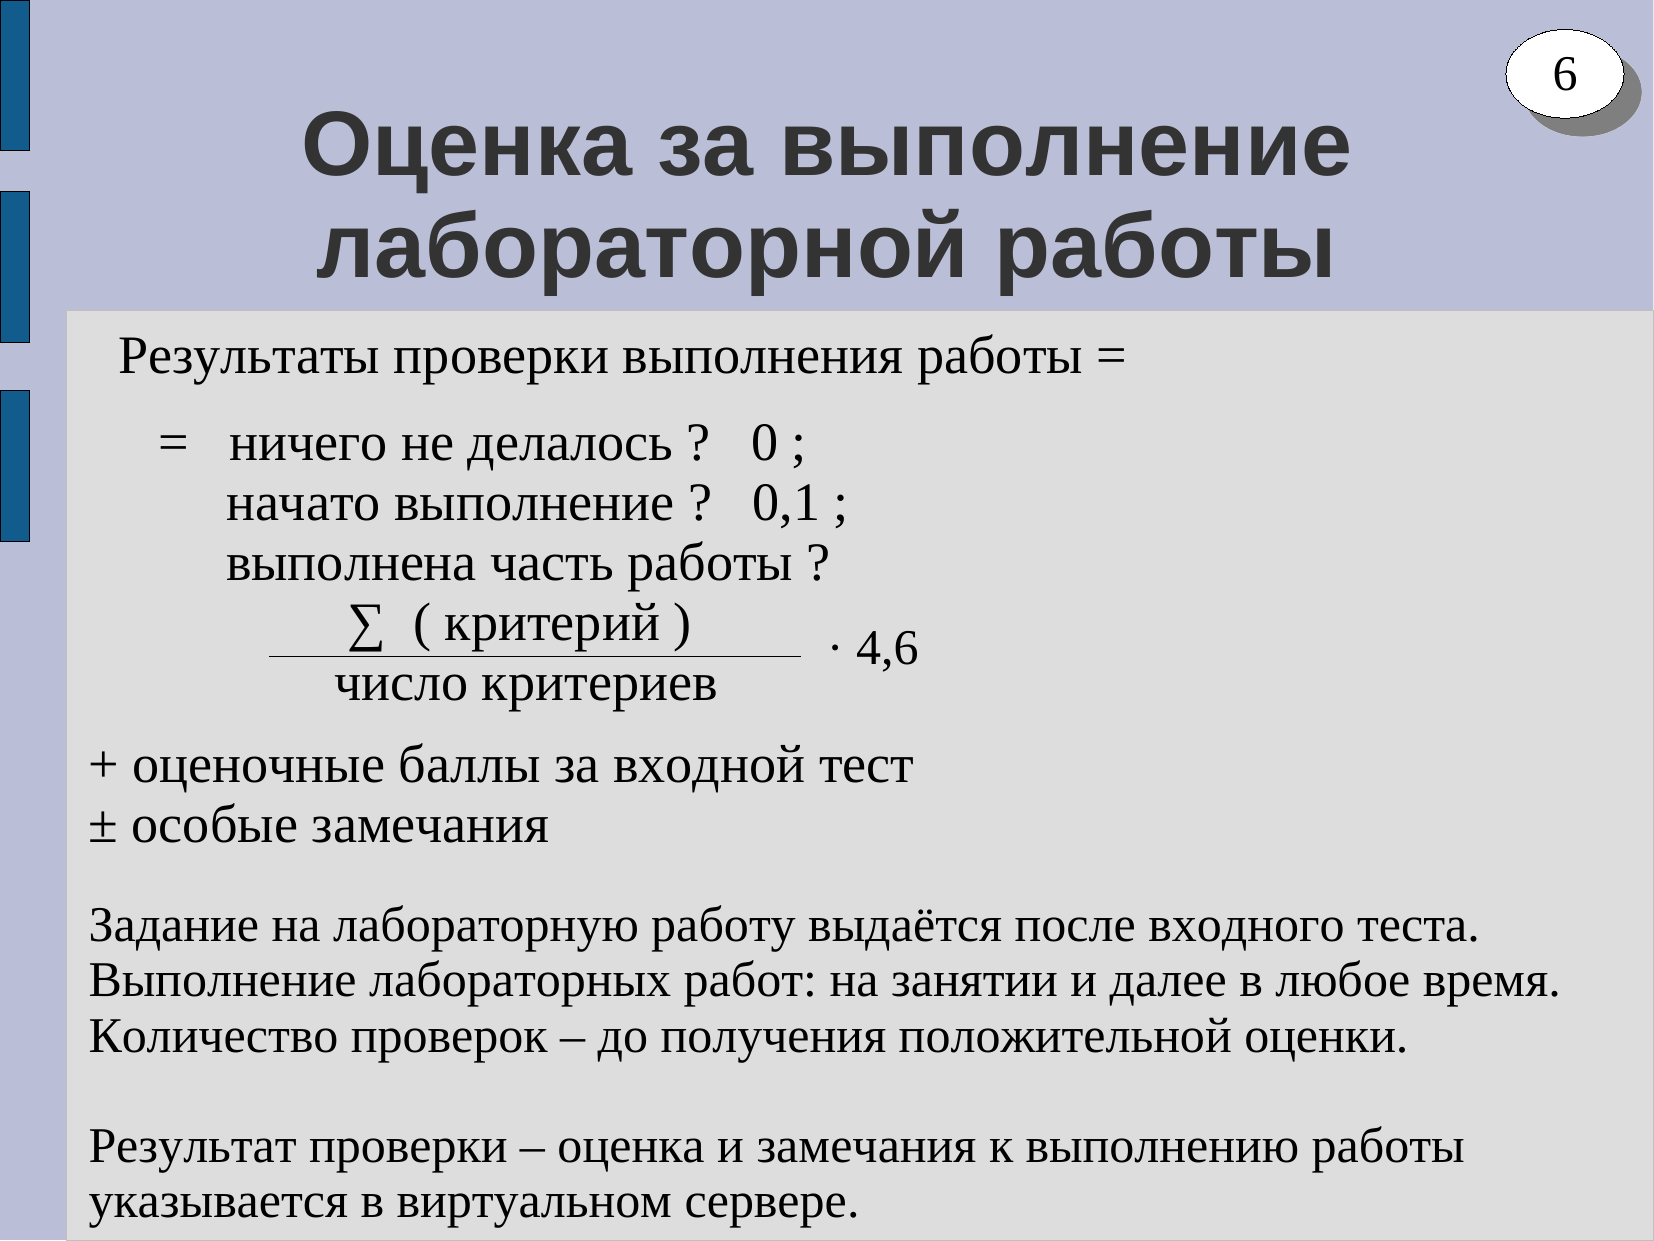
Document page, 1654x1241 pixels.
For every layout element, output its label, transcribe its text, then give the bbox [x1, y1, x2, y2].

text_box Результаты проверки выполнения работы = = ничего не делалось ? 0 ; начато выполнение ? 0,1 ; выполнена часть работы ? ∑ ( критерий ) число критериев [118, 324, 1625, 897]
text_box · 4,6 [826, 620, 1152, 711]
text_box Задание на лабораторную работу выдаётся после входного теста. Выполнение лабораторных работ: на занятии и далее в любое время. Количество проверок – до получения положительной оценки. Результат проверки – оценка и замечания к выполнению работы указывается в виртуальном сервере. [88, 897, 1625, 1229]
text_box + оценочные баллы за входной тест ± особые замечания [88, 733, 1159, 886]
title Оценка за выполнение лабораторной работы [121, 91, 1534, 299]
text_box 6 [1505, 29, 1625, 119]
